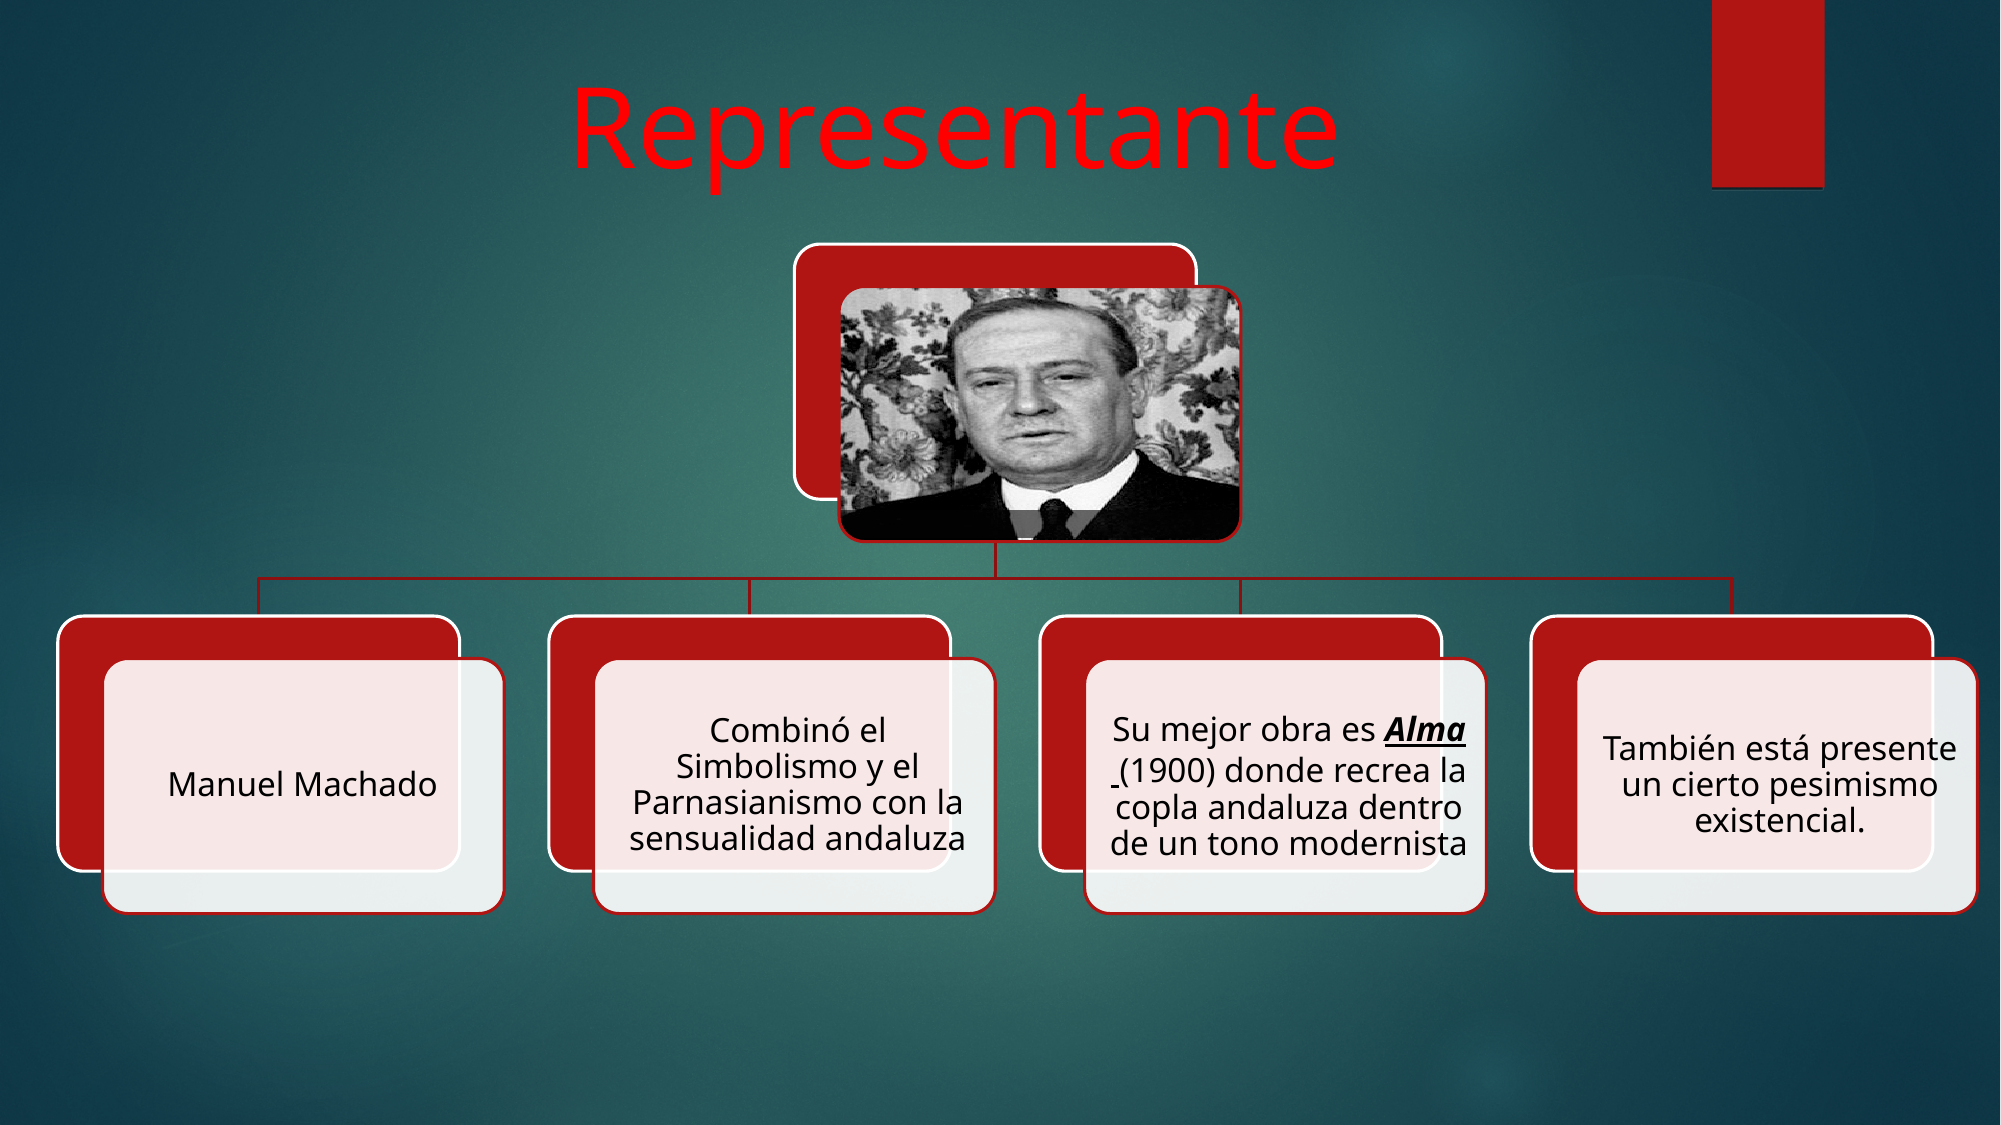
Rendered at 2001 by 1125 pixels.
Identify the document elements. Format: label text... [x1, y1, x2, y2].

text_box Manuel Machado [102, 658, 505, 914]
picture [0, 0, 2001, 1125]
text_box [548, 616, 951, 872]
title Representante [513, 48, 1397, 279]
text_box [1039, 616, 1442, 872]
text_box [1531, 616, 1933, 872]
text_box [794, 244, 1241, 542]
text_box Su mejor obra es Alma (1900) donde recrea la copla andaluza dentro de un tono modernista [1084, 658, 1487, 914]
text_box [57, 616, 460, 872]
text_box Combinó el Simbolismo y el Parnasianismo con la sensualidad andaluza [593, 658, 996, 914]
text_box También está presente un cierto pesimismo existencial. [1575, 658, 1978, 914]
